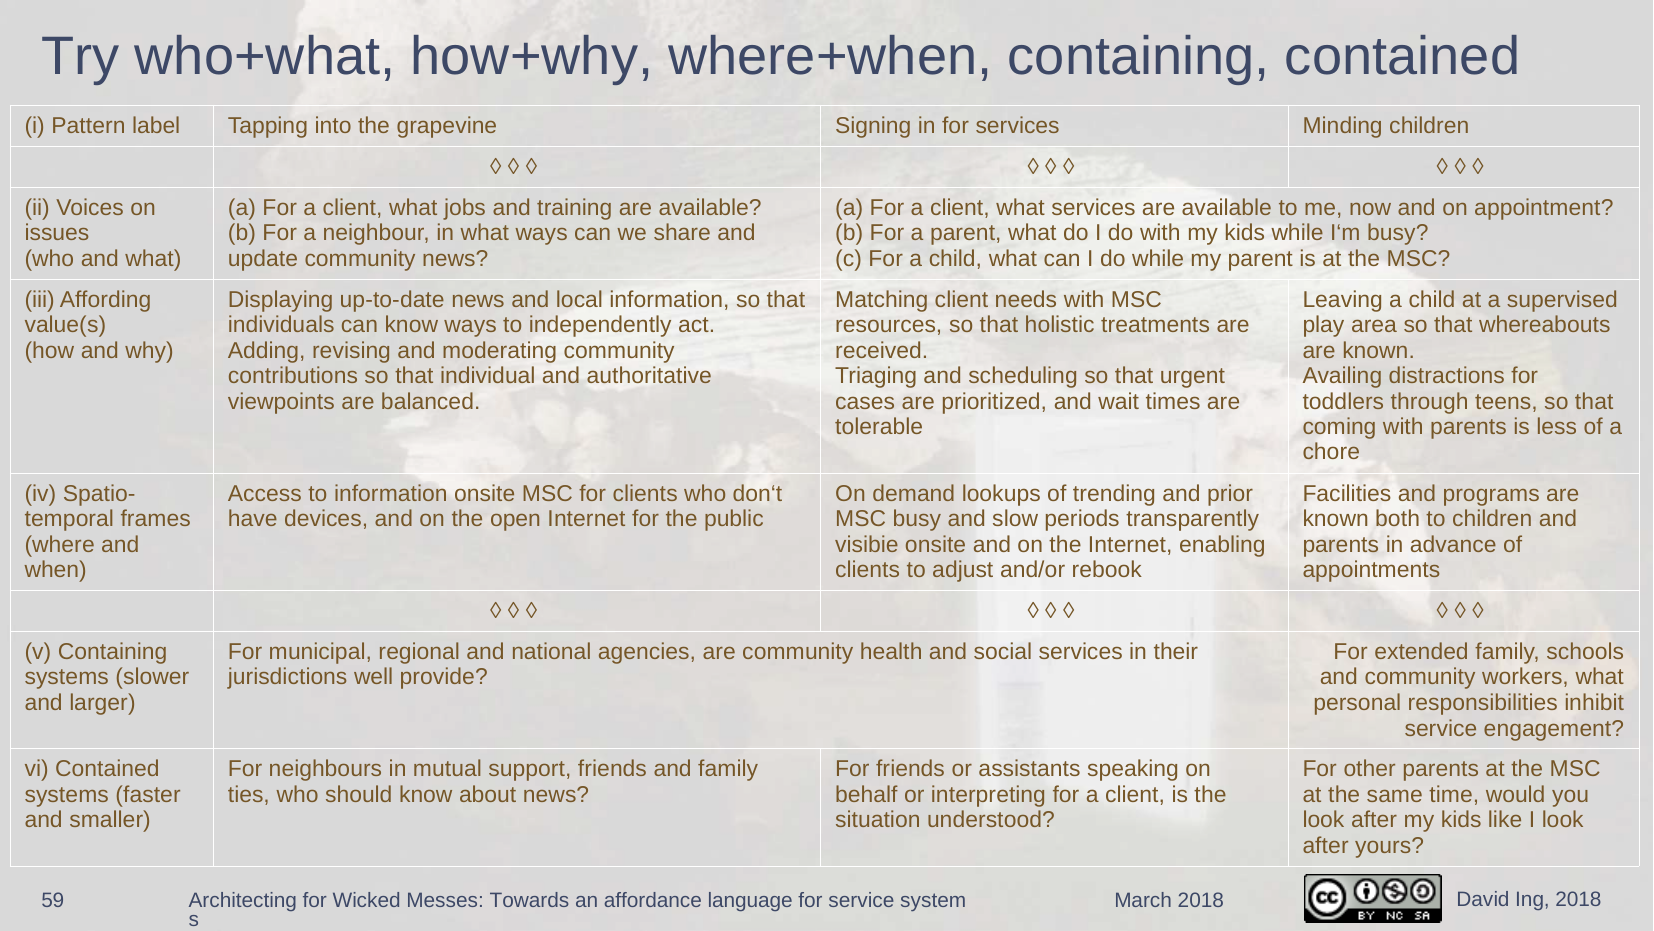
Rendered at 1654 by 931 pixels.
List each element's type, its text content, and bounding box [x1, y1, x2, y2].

table_cell (iii) Affording value(s) (how and why) [11, 280, 213, 473]
table_header Tapping into the grapevine [214, 106, 820, 146]
table_cell On demand lookups of trending and prior MSC busy and slow periods transparently visibie onsite and on the Internet, enabling clients to adjust and/or rebook [821, 474, 1288, 590]
table_cell (v) Containing systems (slower and larger) [11, 632, 213, 748]
picture [1304, 874, 1442, 923]
table_cell Displaying up-to-date news and local information, so that individuals can know ways to independently act. Adding, revising and moderating community contributions so that individual and authoritative viewpoints are balanced. [214, 280, 820, 473]
table_cell ◊ ◊ ◊ [821, 591, 1288, 631]
table_cell ◊ ◊ ◊ [1289, 591, 1639, 631]
table_cell [11, 591, 213, 631]
table_cell (iv) Spatio-temporal frames (where and when) [11, 474, 213, 590]
table_header (i) Pattern label [11, 106, 213, 146]
title Try who+what, how+why, where+when, containing, contained [41, 30, 1613, 105]
table_cell (a) For a client, what services are available to me, now and on appointment? (b) For a parent, what do I do with my kids while I‘m busy? (c) For a child, what can I do while my parent is at the MSC? [821, 188, 1639, 279]
table_cell For friends or assistants speaking on behalf or interpreting for a client, is the situation understood? [821, 749, 1288, 866]
table_cell ◊ ◊ ◊ [214, 591, 820, 631]
table_cell For other parents at the MSC at the same time, would you look after my kids like I look after yours? [1289, 749, 1639, 866]
table_cell ◊ ◊ ◊ [1289, 147, 1639, 187]
table_cell ◊ ◊ ◊ [821, 147, 1288, 187]
table_cell For municipal, regional and national agencies, are community health and social services in their jurisdictions well provide? [214, 632, 1288, 748]
table_cell For extended family, schools and community workers, what personal responsibilities inhibit service engagement? [1289, 632, 1639, 748]
table_cell For neighbours in mutual support, friends and family ties, who should know about news? [214, 749, 820, 866]
table_header Signing in for services [821, 106, 1288, 146]
table_cell ◊ ◊ ◊ [214, 147, 820, 187]
table_cell (ii) Voices on issues (who and what) [11, 188, 213, 279]
table_cell vi) Contained systems (faster and smaller) [11, 749, 213, 866]
table_cell Access to information onsite MSC for clients who don‘t have devices, and on the open Internet for the public [214, 474, 820, 590]
table_cell Facilities and programs are known both to children and parents in advance of appointments [1289, 474, 1639, 590]
text_box Solving for the optimal Problem solution involves analysis, research employing quantitative methods seeking optimal outcomes. Unfortunately, as conditions change, problems frequently do not remain solved or resolved but reappear, and usually in more complex forms. Furthermore, every solution and resolution generates new problems, ones that tend to be more complex than the ones solved or resolved. [0, 0, 1653, 931]
table_cell Leaving a child at a supervised play area so that whereabouts are known. Availing distractions for toddlers through teens, so that coming with parents is less of a chore [1289, 280, 1639, 473]
table_cell (a) For a client, what jobs and training are available? (b) For a neighbour, in what ways can we share and update community news? [214, 188, 820, 279]
table_cell [11, 147, 213, 187]
table_cell Matching client needs with MSC resources, so that holistic treatments are received. Triaging and scheduling so that urgent cases are prioritized, and wait times are tolerable [821, 280, 1288, 473]
table_header Minding children [1289, 106, 1639, 146]
